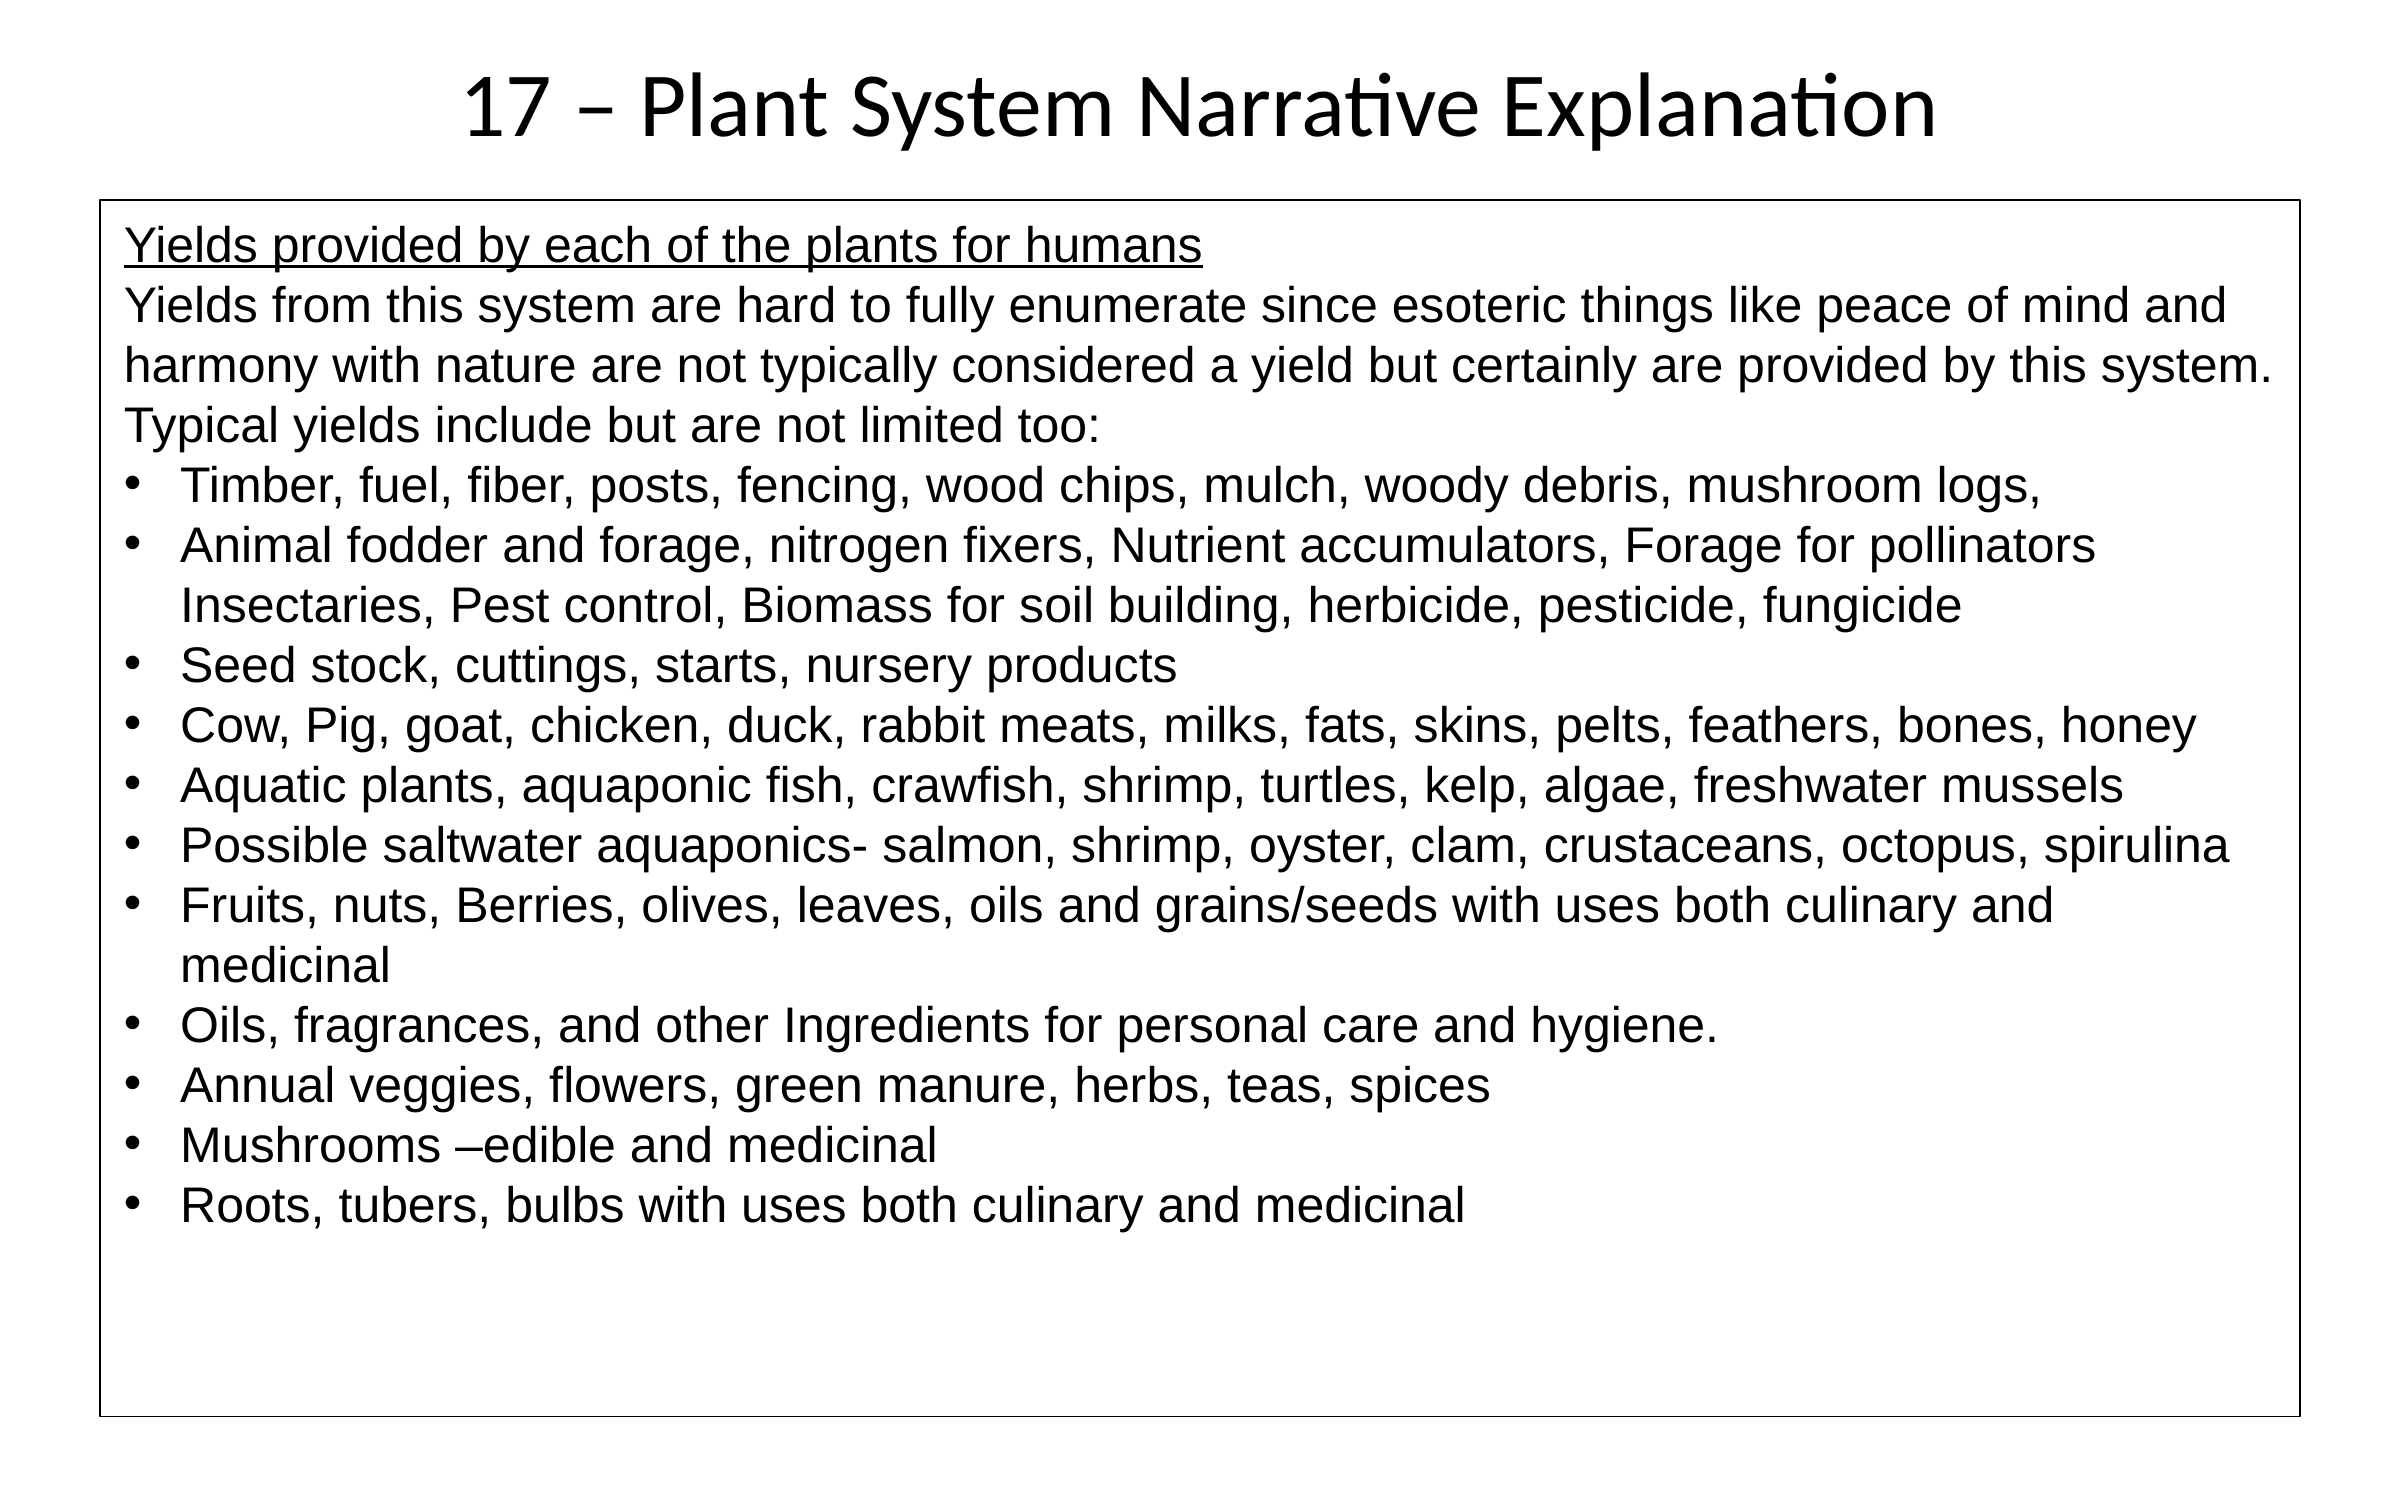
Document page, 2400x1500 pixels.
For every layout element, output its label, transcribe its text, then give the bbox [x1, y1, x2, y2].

text_box Yields provided by each of the plants for humans Yields from this system are hard to fully enumerate since esoteric things like peace of mind and harmony with nature are not typically considered a yield but certainly are provided by this system. Typical yields include but are not limited too: Timber, fuel, fiber, posts, fencing, wood chips, mulch, woody debris, mushroom logs, Animal fodder and forage, nitrogen fixers, Nutrient accumulators, Forage for pollinators Insectaries, Pest control, Biomass for soil building, herbicide, pesticide, fungicide Seed stock, cuttings, starts, nursery products Cow, Pig, goat, chicken, duck, rabbit meats, milks, fats, skins, pelts, feathers, bones, honey Aquatic plants, aquaponic fish, crawfish, shrimp, turtles, kelp, algae, freshwater mussels Possible saltwater aquaponics- salmon, shrimp, oyster, clam, crustaceans, octopus, spirulina Fruits, nuts, Berries, olives, leaves, oils and grains/seeds with uses both culinary and medicinal Oils, fragrances, and other Ingredients for personal care and hygiene. Annual veggies, flowers, green manure, herbs, teas, spices Mushrooms –edible and medicinal Roots, tubers, bulbs with uses both culinary and medicinal [99, 200, 2300, 1417]
text_box 17 – Plant System Narrative Explanation [179, 33, 2220, 167]
